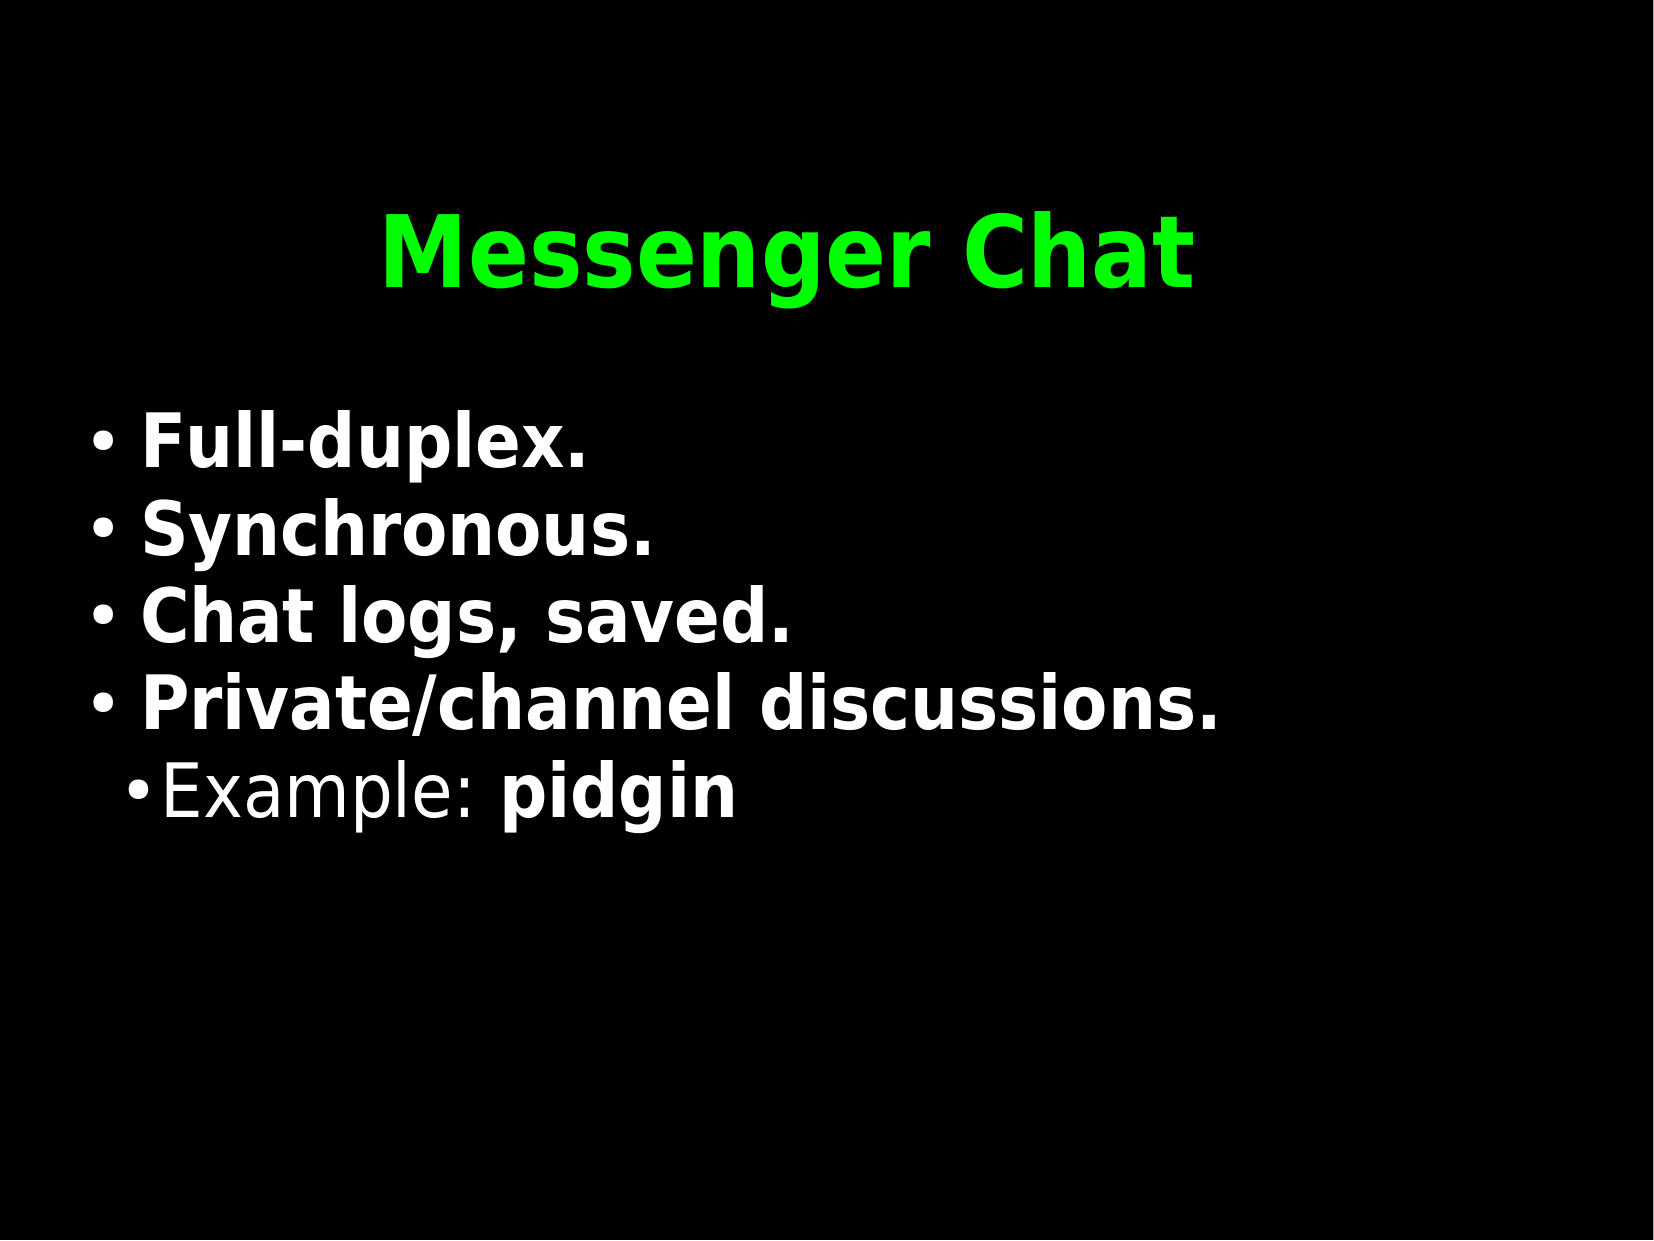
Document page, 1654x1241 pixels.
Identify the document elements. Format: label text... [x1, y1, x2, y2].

text_box Messenger Chat Full-duplex. Synchronous. Chat logs, saved. Private/channel discussions. Example: pidgin [75, 187, 1500, 845]
